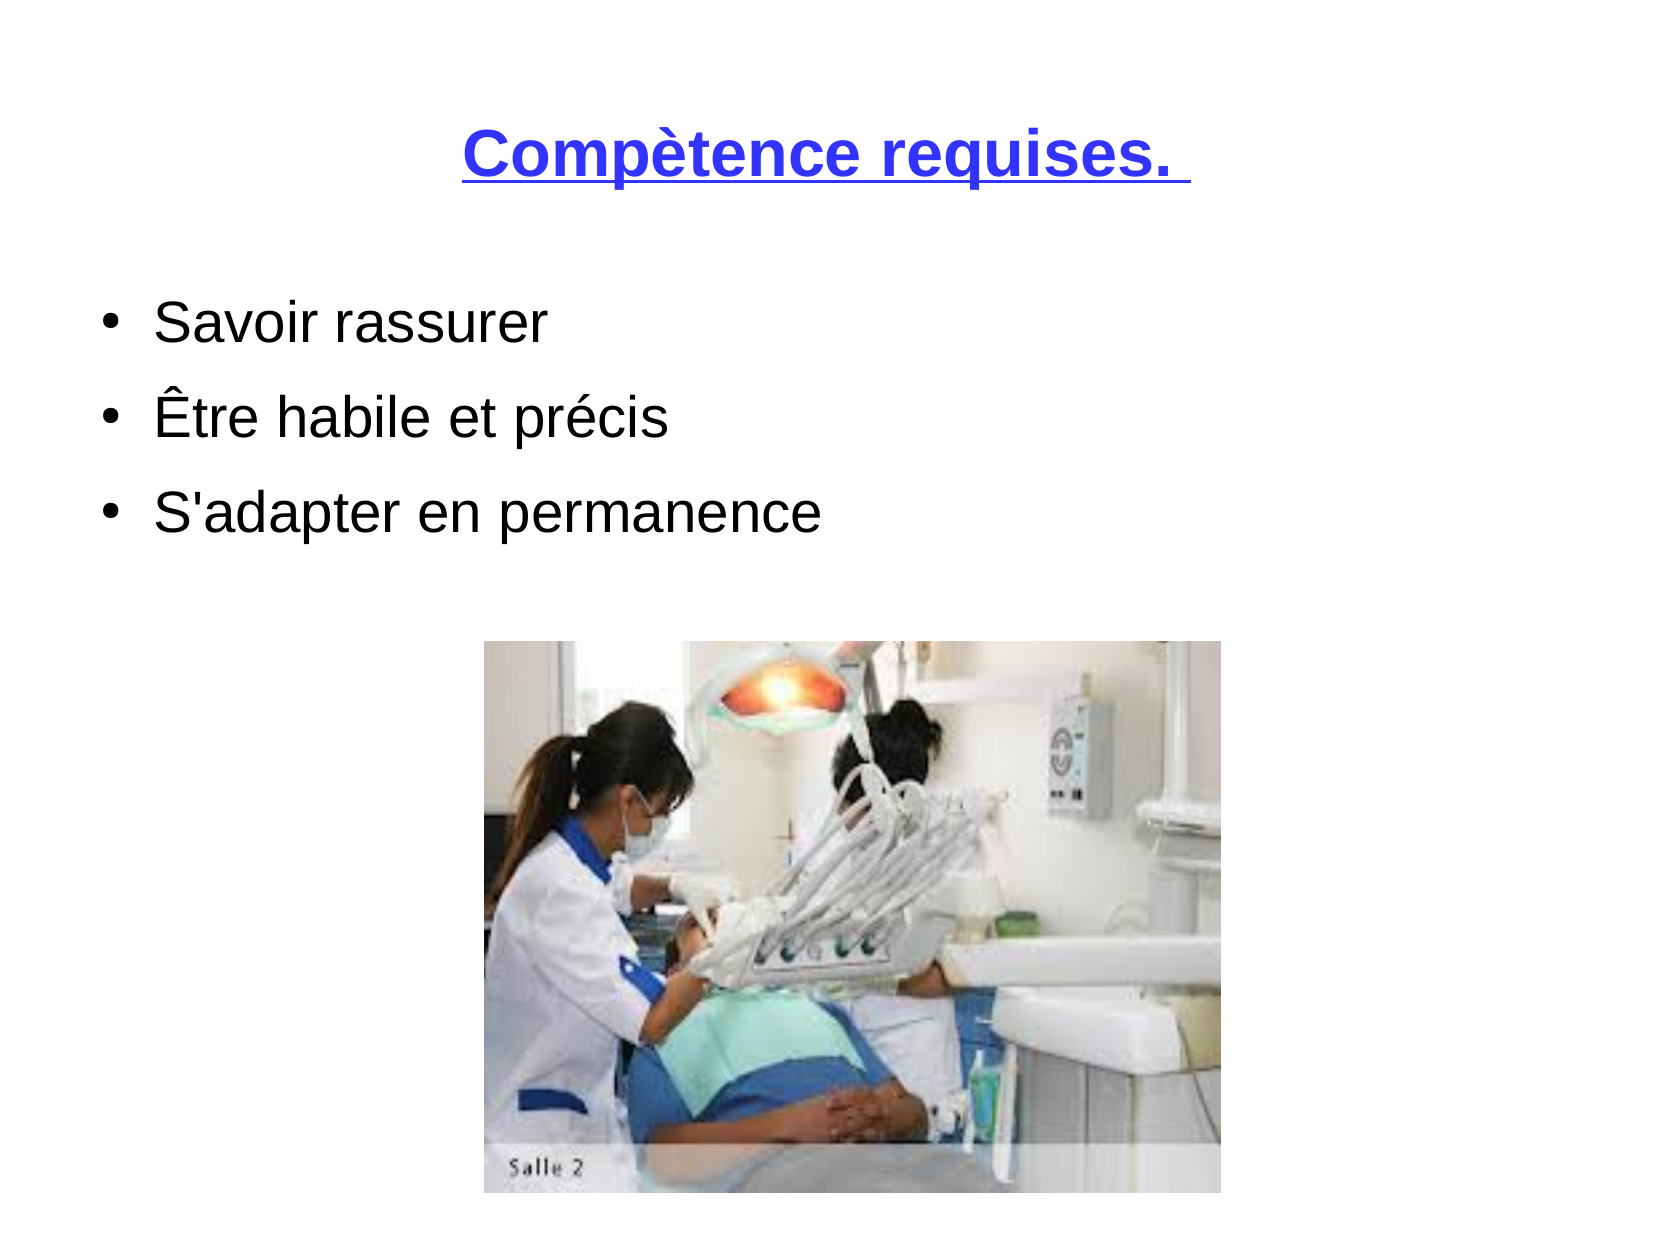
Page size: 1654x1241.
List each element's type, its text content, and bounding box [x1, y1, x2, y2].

picture [484, 641, 1221, 1193]
title Compètence requises. [82, 49, 1571, 257]
list Savoir rassurer Être habile et précis S'adapter en permanence [82, 290, 1571, 1109]
